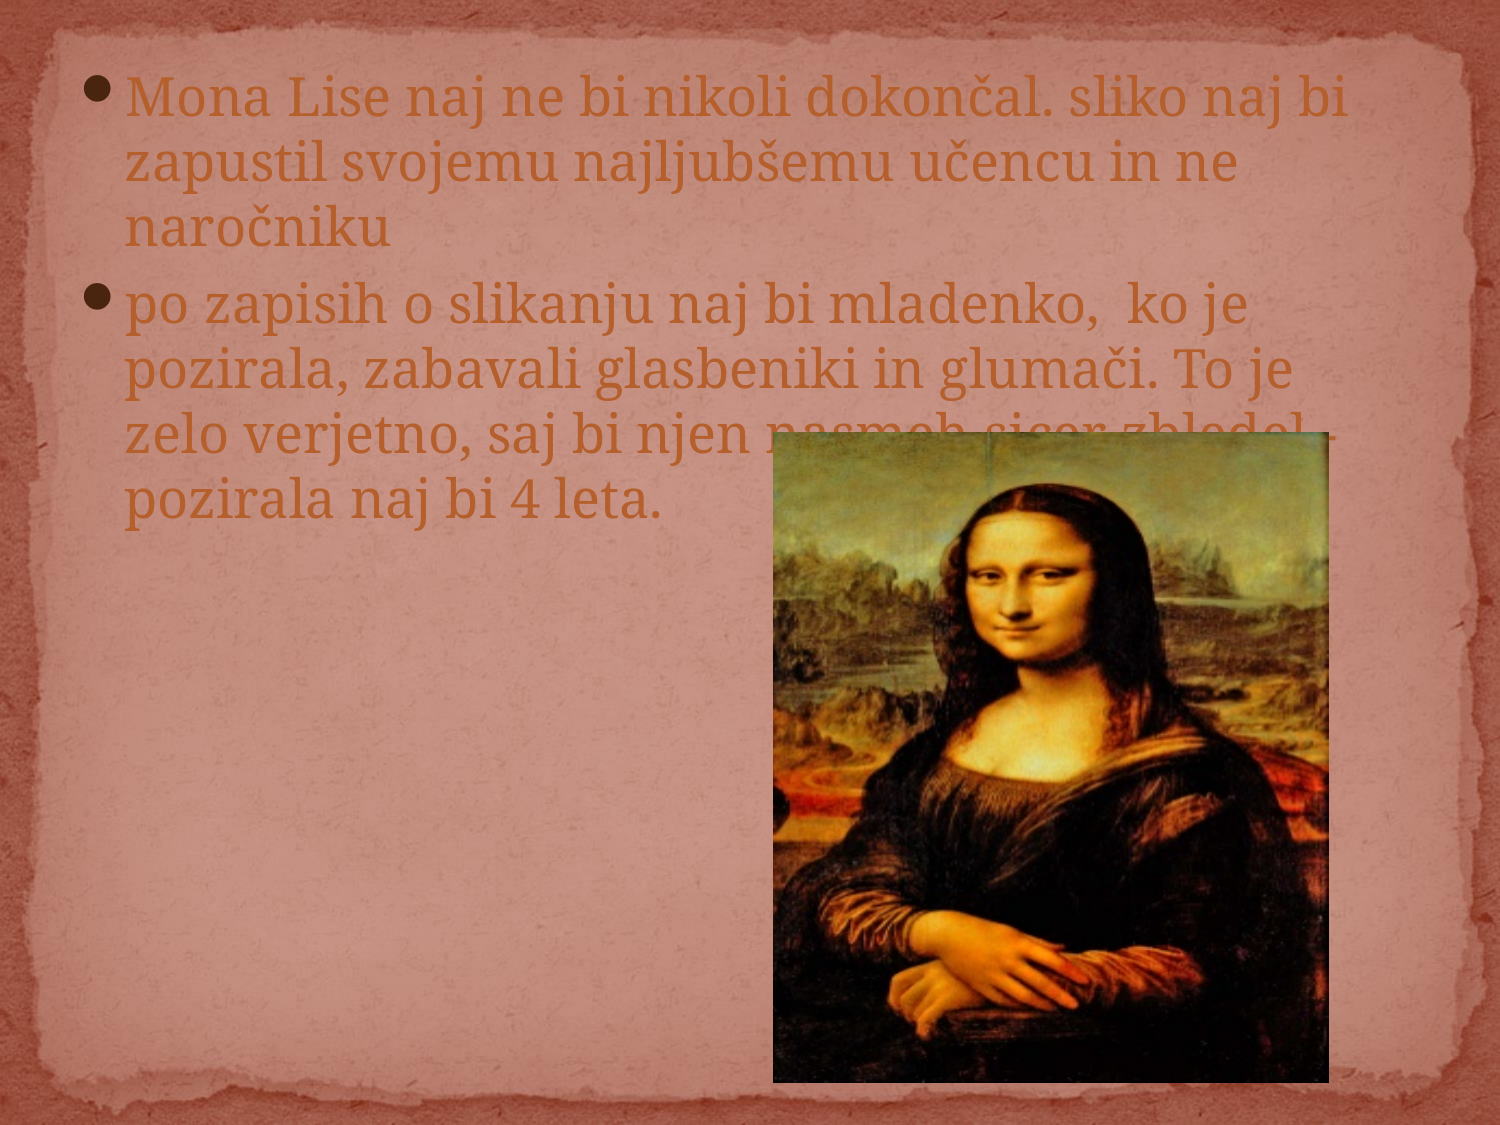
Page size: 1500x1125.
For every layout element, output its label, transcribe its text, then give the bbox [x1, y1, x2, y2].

picture [0, 0, 1500, 1125]
list Mona Lise naj ne bi nikoli dokončal. sliko naj bi zapustil svojemu najljubšemu učencu in ne naročniku po zapisih o slikanju naj bi mladenko, ko je pozirala, zabavali glasbeniki in glumači. To je zelo verjetno, saj bi njen nasmeh sicer zbledel - pozirala naj bi 4 leta. [64, 54, 1415, 805]
